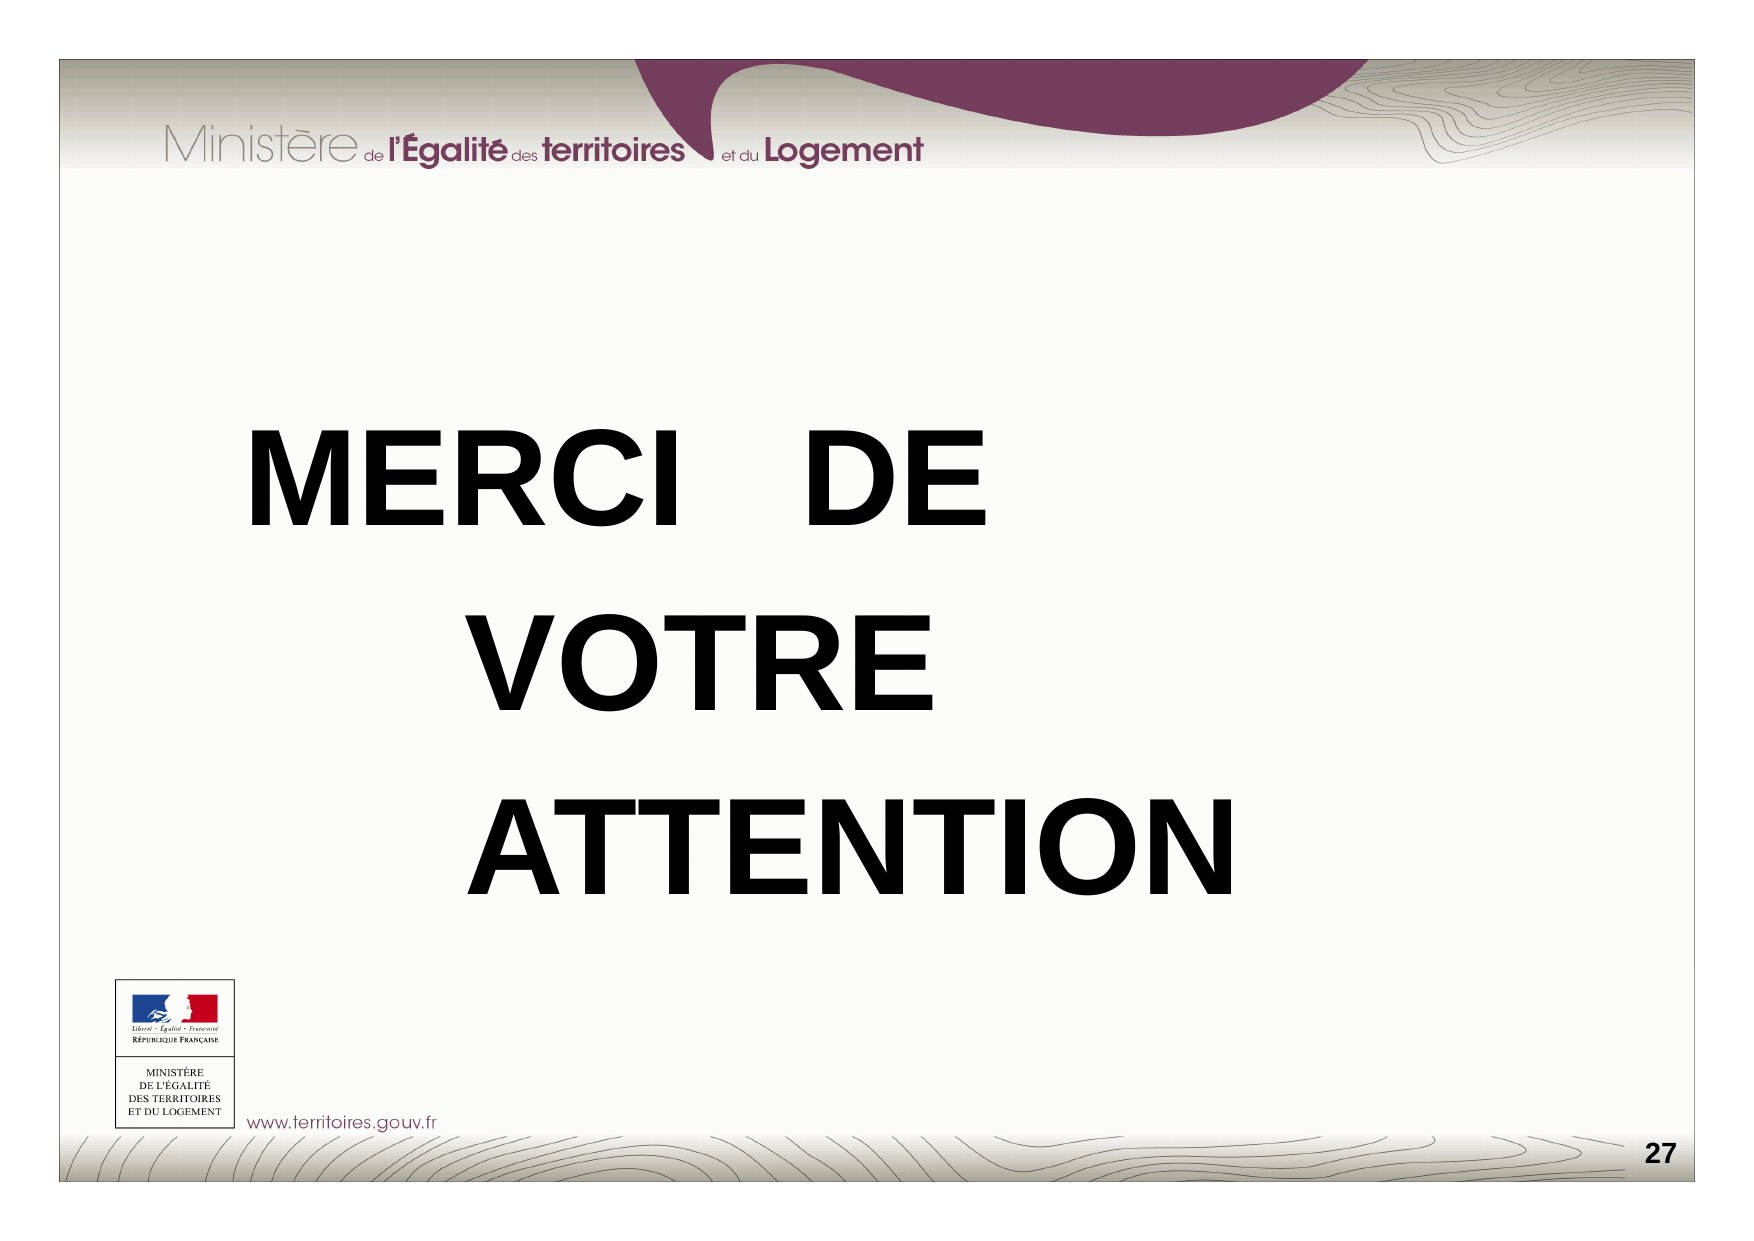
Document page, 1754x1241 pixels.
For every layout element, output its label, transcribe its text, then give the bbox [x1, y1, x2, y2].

picture [59, 59, 1695, 1182]
list MERCI DE VOTRE ATTENTION [243, 401, 1559, 1053]
